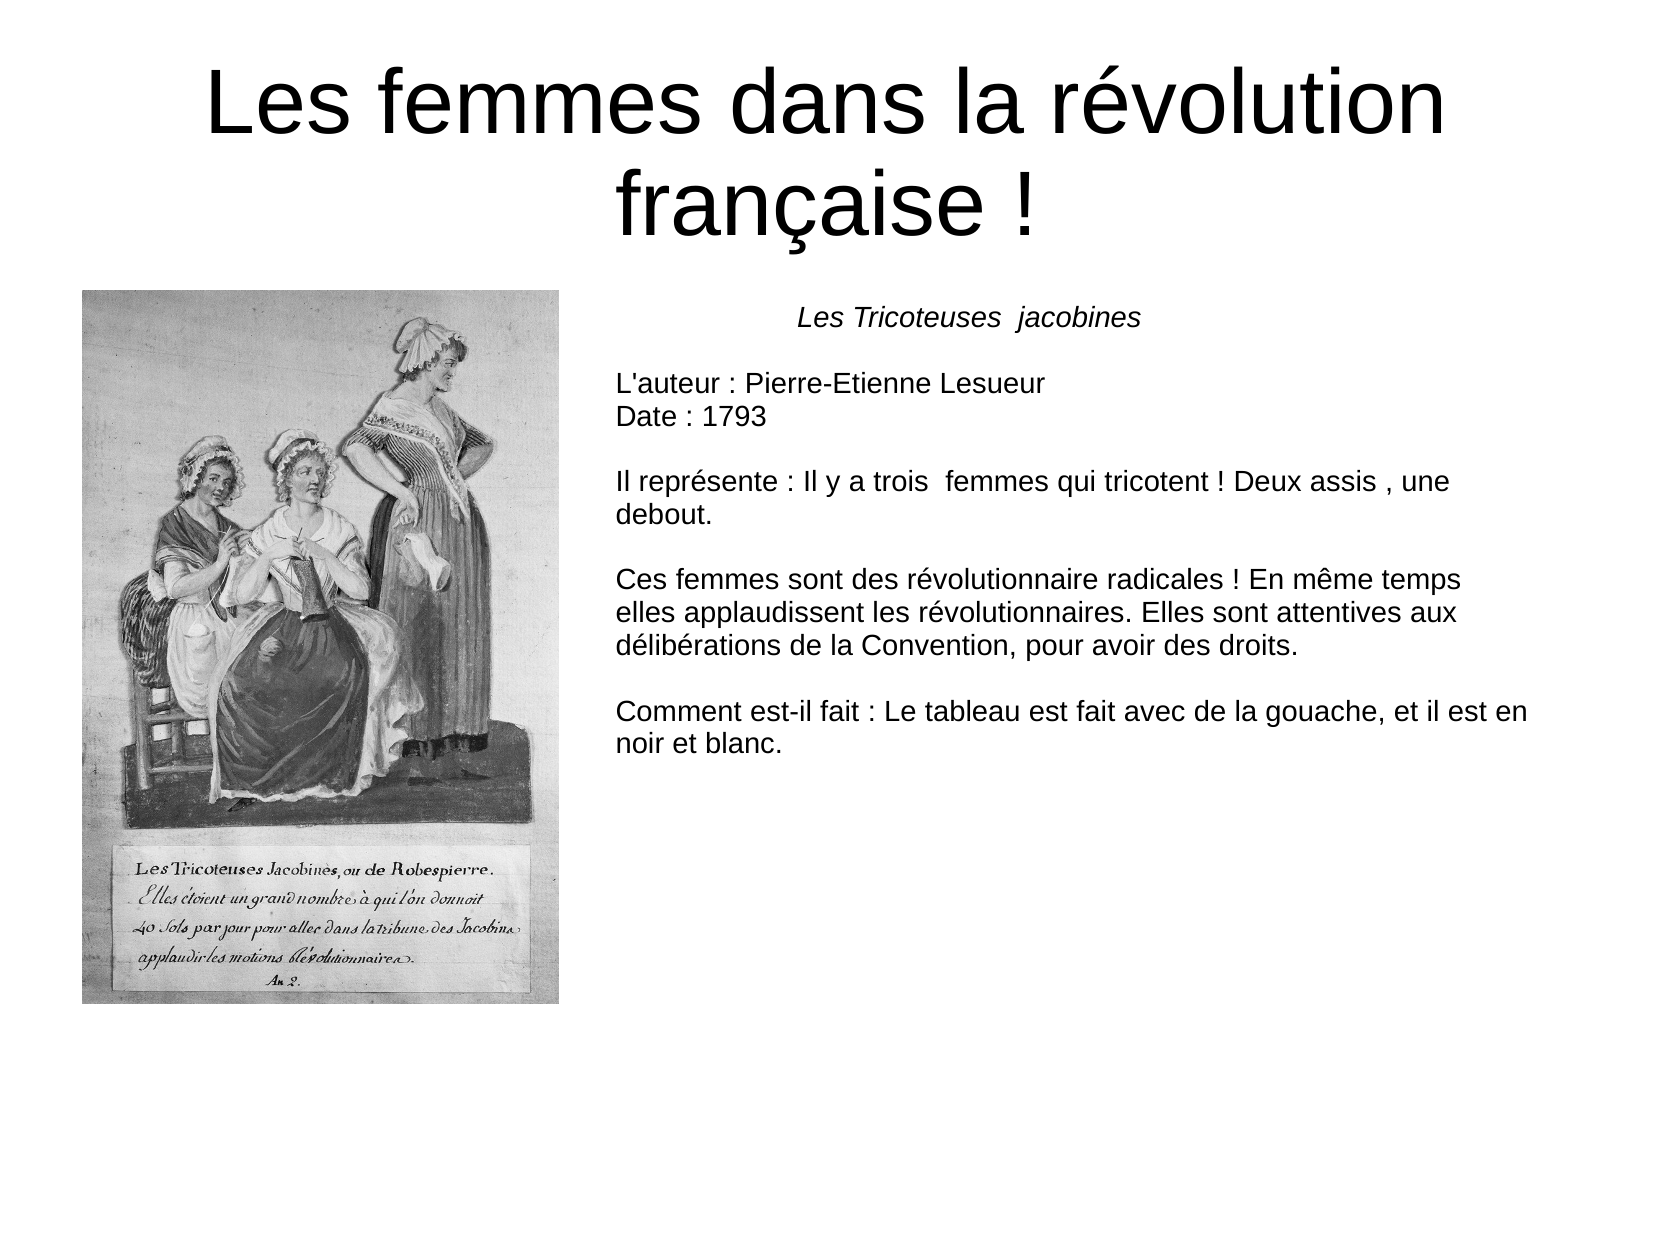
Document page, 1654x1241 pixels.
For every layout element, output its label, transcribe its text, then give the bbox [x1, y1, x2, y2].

title Les femmes dans la révolution française ! [82, 49, 1571, 257]
text_box Les Tricoteuses jacobines L'auteur : Pierre-Etienne Lesueur Date : 1793 Il représente : Il y a trois femmes qui tricotent ! Deux assis , une debout. Ces femmes sont des révolutionnaire radicales ! En même temps elles applaudissent les révolutionnaires. Elles sont attentives aux délibérations de la Convention, pour avoir des droits. Comment est-il fait : Le tableau est fait avec de la gouache, et il est en noir et blanc. [600, 293, 1546, 801]
picture [82, 290, 559, 1004]
